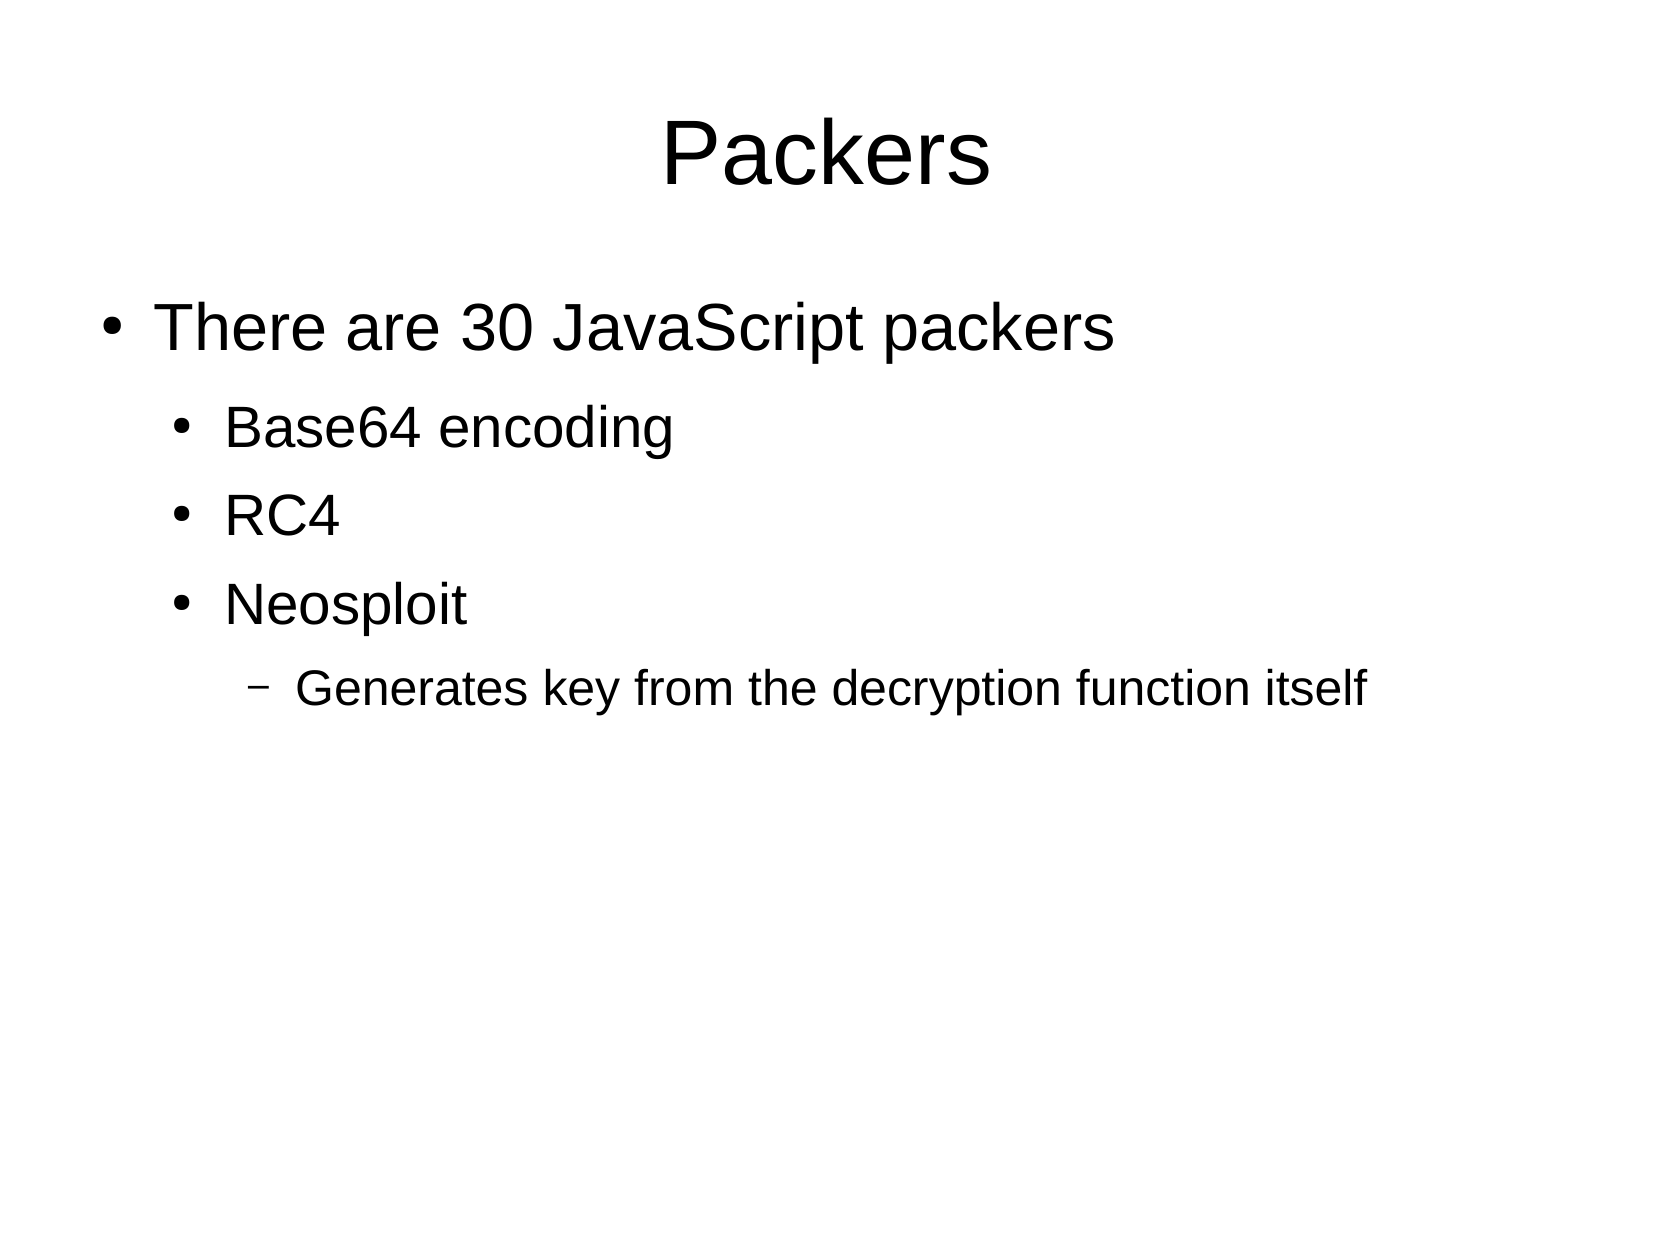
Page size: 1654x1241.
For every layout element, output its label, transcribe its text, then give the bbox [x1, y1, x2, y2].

list There are 30 JavaScript packers Base64 encoding RC4 Neosploit Generates key from the decryption function itself [82, 290, 1571, 1109]
title Packers [82, 49, 1571, 257]
